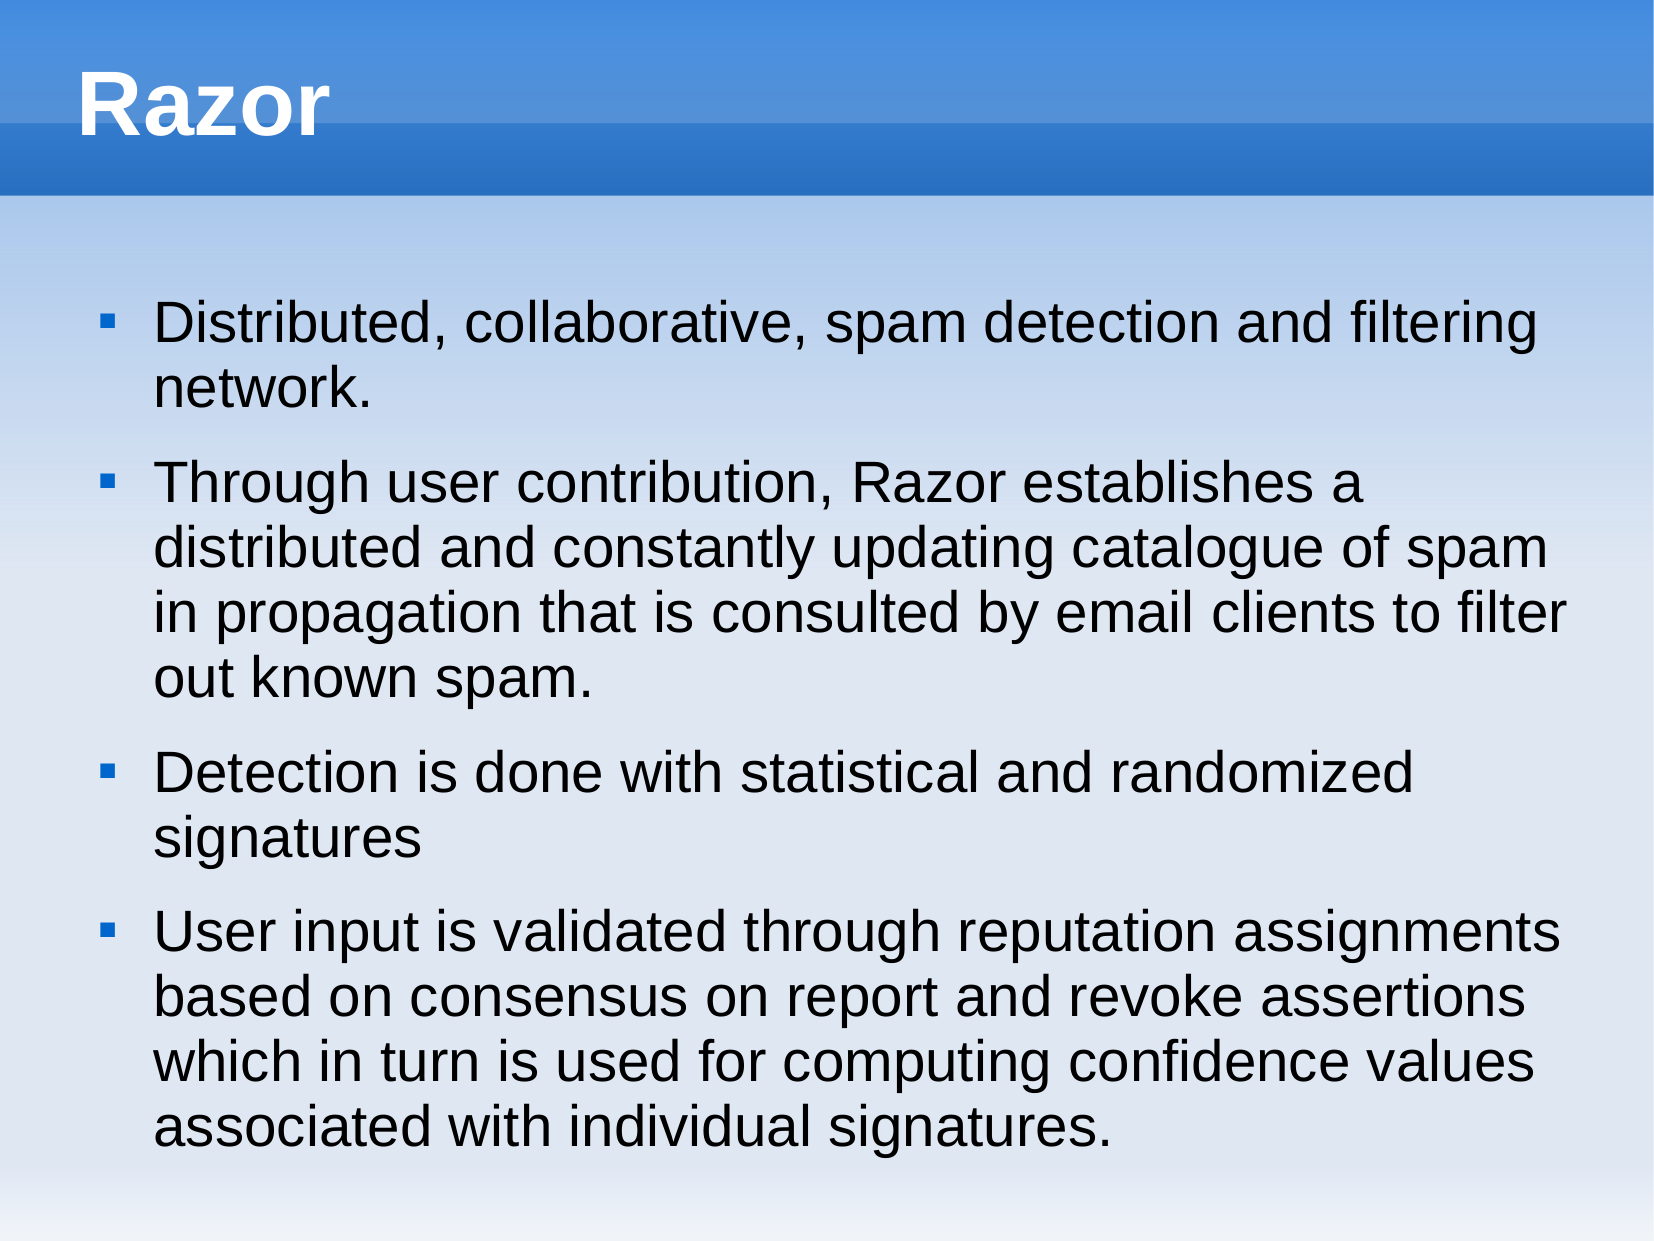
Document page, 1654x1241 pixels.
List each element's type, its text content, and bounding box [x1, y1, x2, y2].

picture [0, 0, 1654, 1241]
title Razor [76, 7, 1565, 200]
list Distributed, collaborative, spam detection and filtering network. Through user contribution, Razor establishes a distributed and constantly updating catalogue of spam in propagation that is consulted by email clients to filter out known spam. Detection is done with statistical and randomized signatures User input is validated through reputation assignments based on consensus on report and revoke assertions which in turn is used for computing confidence values associated with individual signatures. [82, 290, 1571, 1160]
